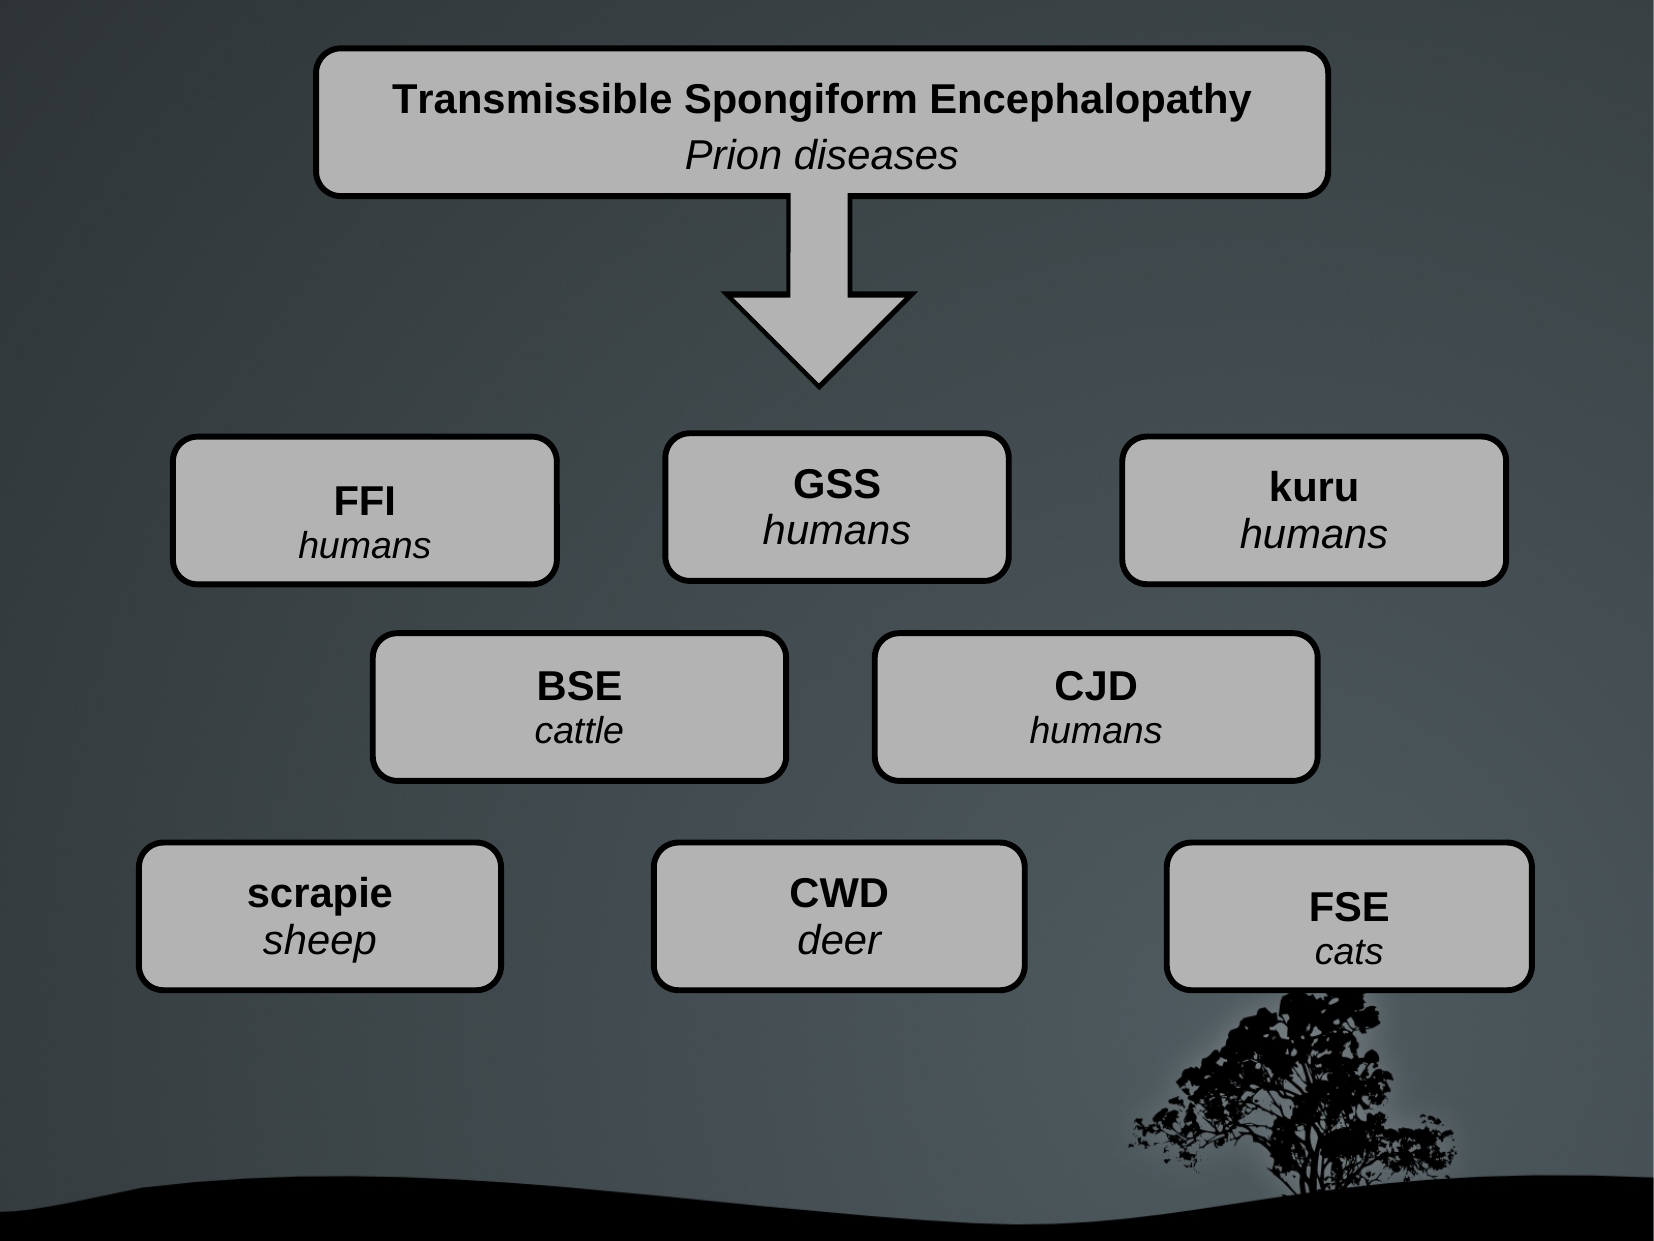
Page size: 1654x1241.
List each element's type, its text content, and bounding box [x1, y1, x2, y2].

text_box GSS humans [665, 433, 1009, 581]
text_box CJD humans [874, 633, 1318, 781]
text_box FSE cats [1166, 842, 1532, 991]
text_box kuru humans [1122, 436, 1507, 585]
text_box BSE cattle [372, 633, 787, 781]
text_box [720, 186, 919, 391]
text_box Transmissible Spongiform Encephalopathy Prion diseases [316, 48, 1329, 197]
text_box FFI humans [172, 436, 557, 585]
picture [0, 0, 1654, 1241]
text_box scrapie sheep [138, 842, 502, 991]
text_box CWD deer [653, 842, 1025, 991]
